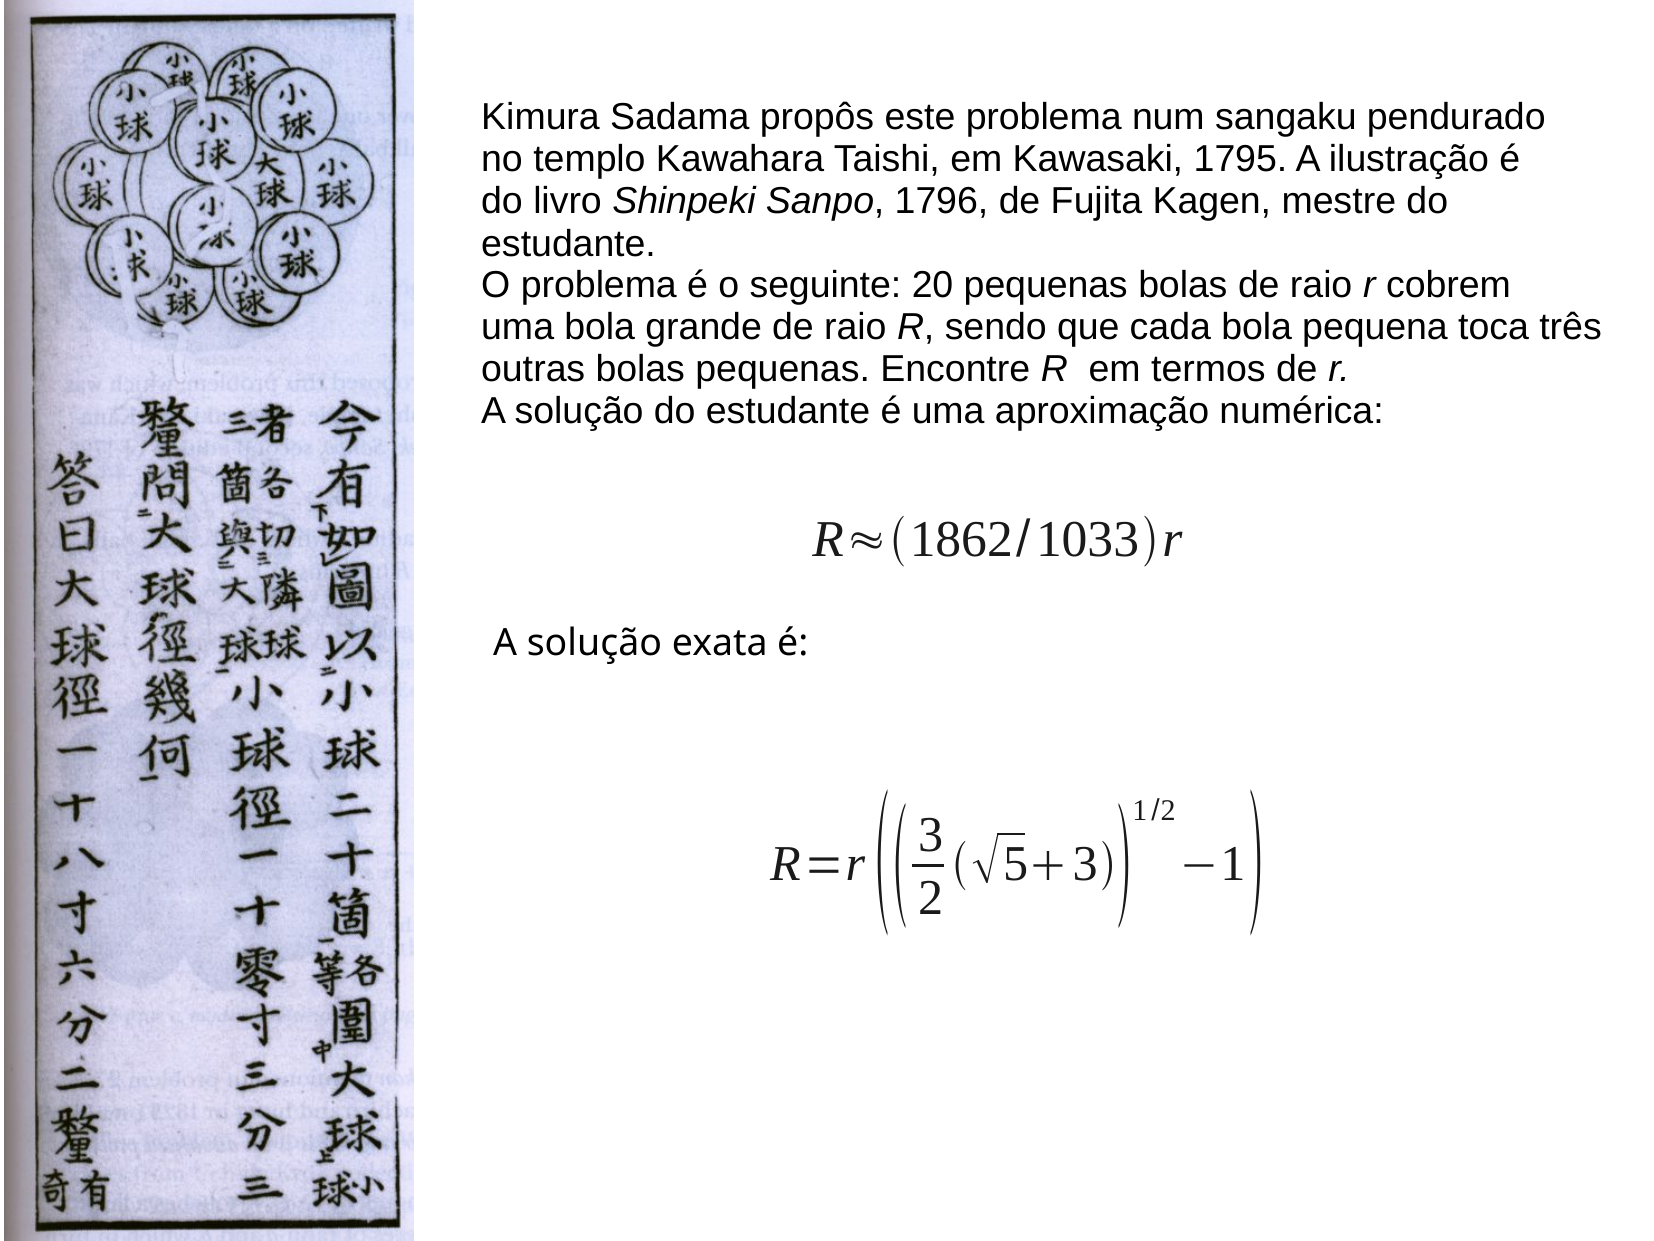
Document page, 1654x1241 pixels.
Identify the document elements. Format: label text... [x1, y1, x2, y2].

chart [754, 785, 1277, 938]
text_box Kimura Sadama propôs este problema num sangaku pendurado no templo Kawahara Taishi, em Kawasaki, 1795. A ilustração é do livro Shinpeki Sanpo, 1796, de Fujita Kagen, mestre do estudante. O problema é o seguinte: 20 pequenas bolas de raio r cobrem uma bola grande de raio R, sendo que cada bola pequena toca três outras bolas pequenas. Encontre R em termos de r. A solução do estudante é uma aproximação numérica: [466, 88, 1617, 440]
picture [4, 0, 414, 1241]
chart [796, 510, 1197, 570]
text_box A solução exata é: [478, 608, 818, 672]
